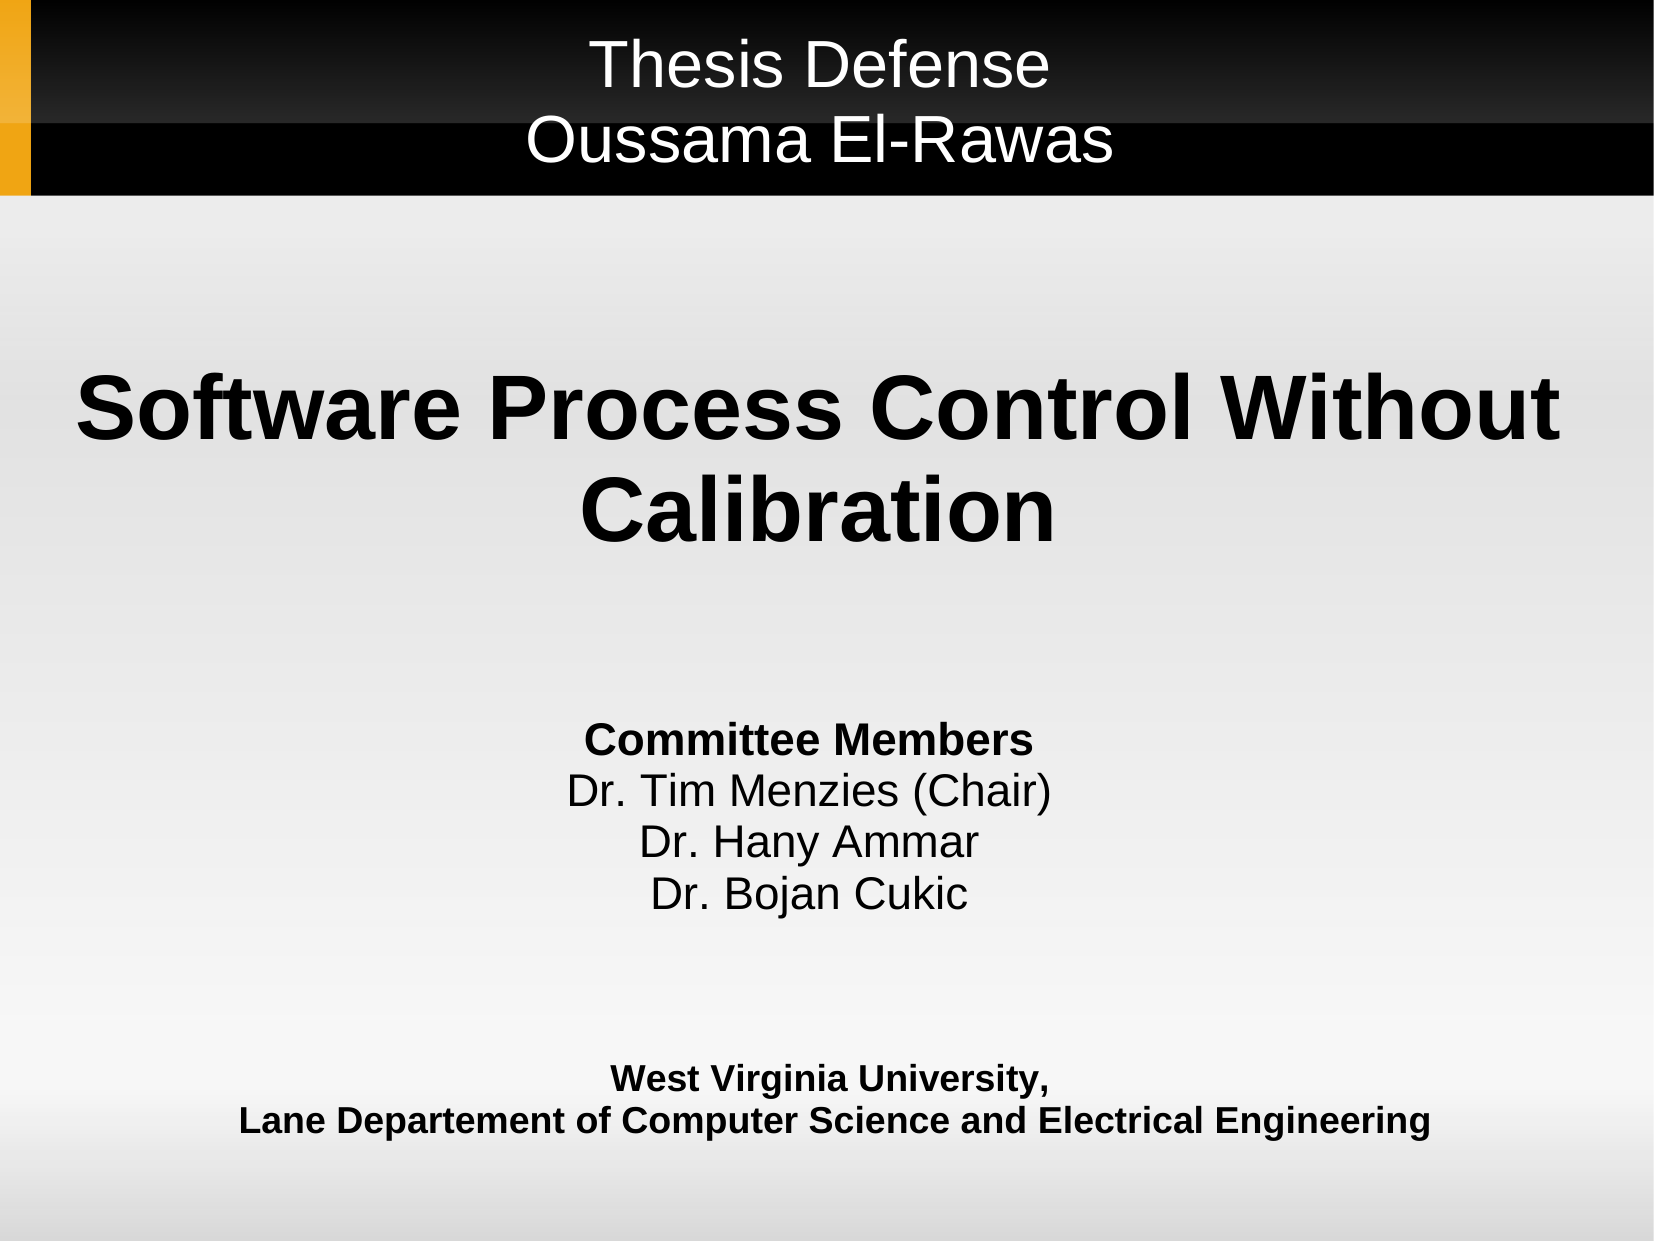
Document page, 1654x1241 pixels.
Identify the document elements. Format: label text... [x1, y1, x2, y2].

title Software Process Control Without Calibration [75, 355, 1564, 563]
text_box Thesis Defense Oussama El-Rawas [314, 20, 1327, 185]
text_box West Virginia University, Lane Departement of Computer Science and Electrical Engineering [223, 1050, 1448, 1149]
picture [0, 0, 1654, 1241]
text_box Committee Members Dr. Tim Menzies (Chair) Dr. Hany Ammar Dr. Bojan Cukic [551, 706, 1068, 927]
